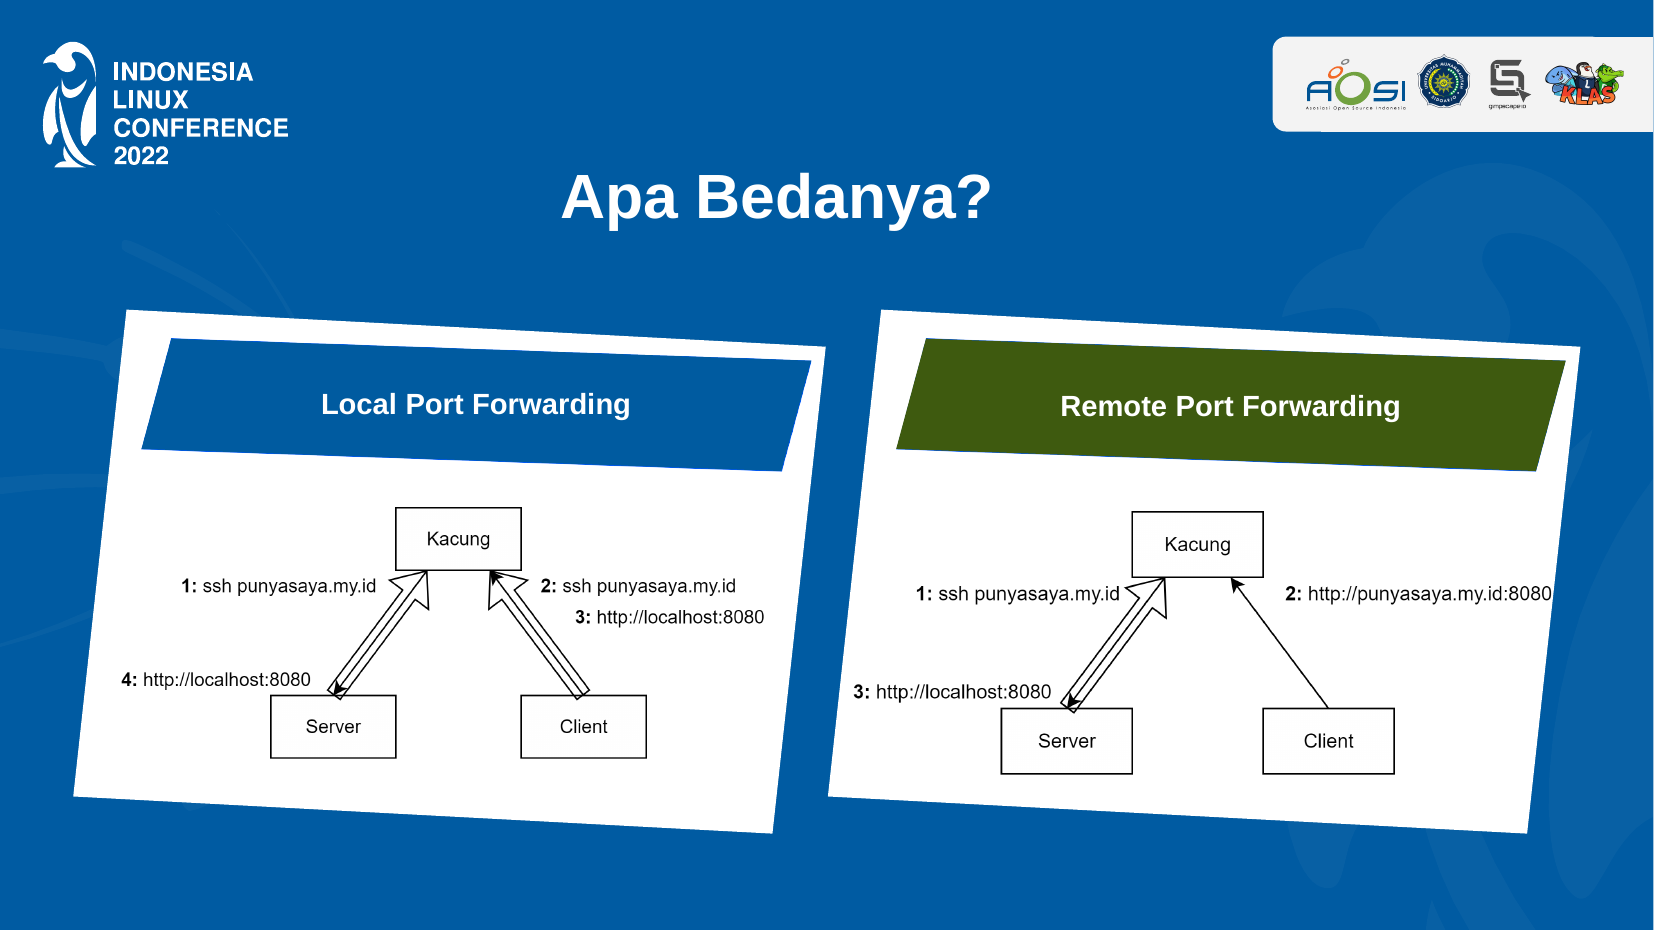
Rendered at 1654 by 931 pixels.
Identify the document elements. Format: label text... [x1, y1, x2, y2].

text_box [105, 309, 826, 692]
text_box Remote Port Forwarding [928, 361, 1533, 448]
text_box [827, 722, 1534, 834]
picture [97, 506, 788, 760]
picture [1417, 54, 1471, 108]
text_box Local Port Forwarding [174, 360, 779, 446]
picture [836, 510, 1575, 775]
text_box [73, 579, 781, 834]
text_box Apa Bedanya? [311, 155, 1244, 269]
picture [1545, 62, 1624, 105]
text_box [859, 309, 1581, 510]
